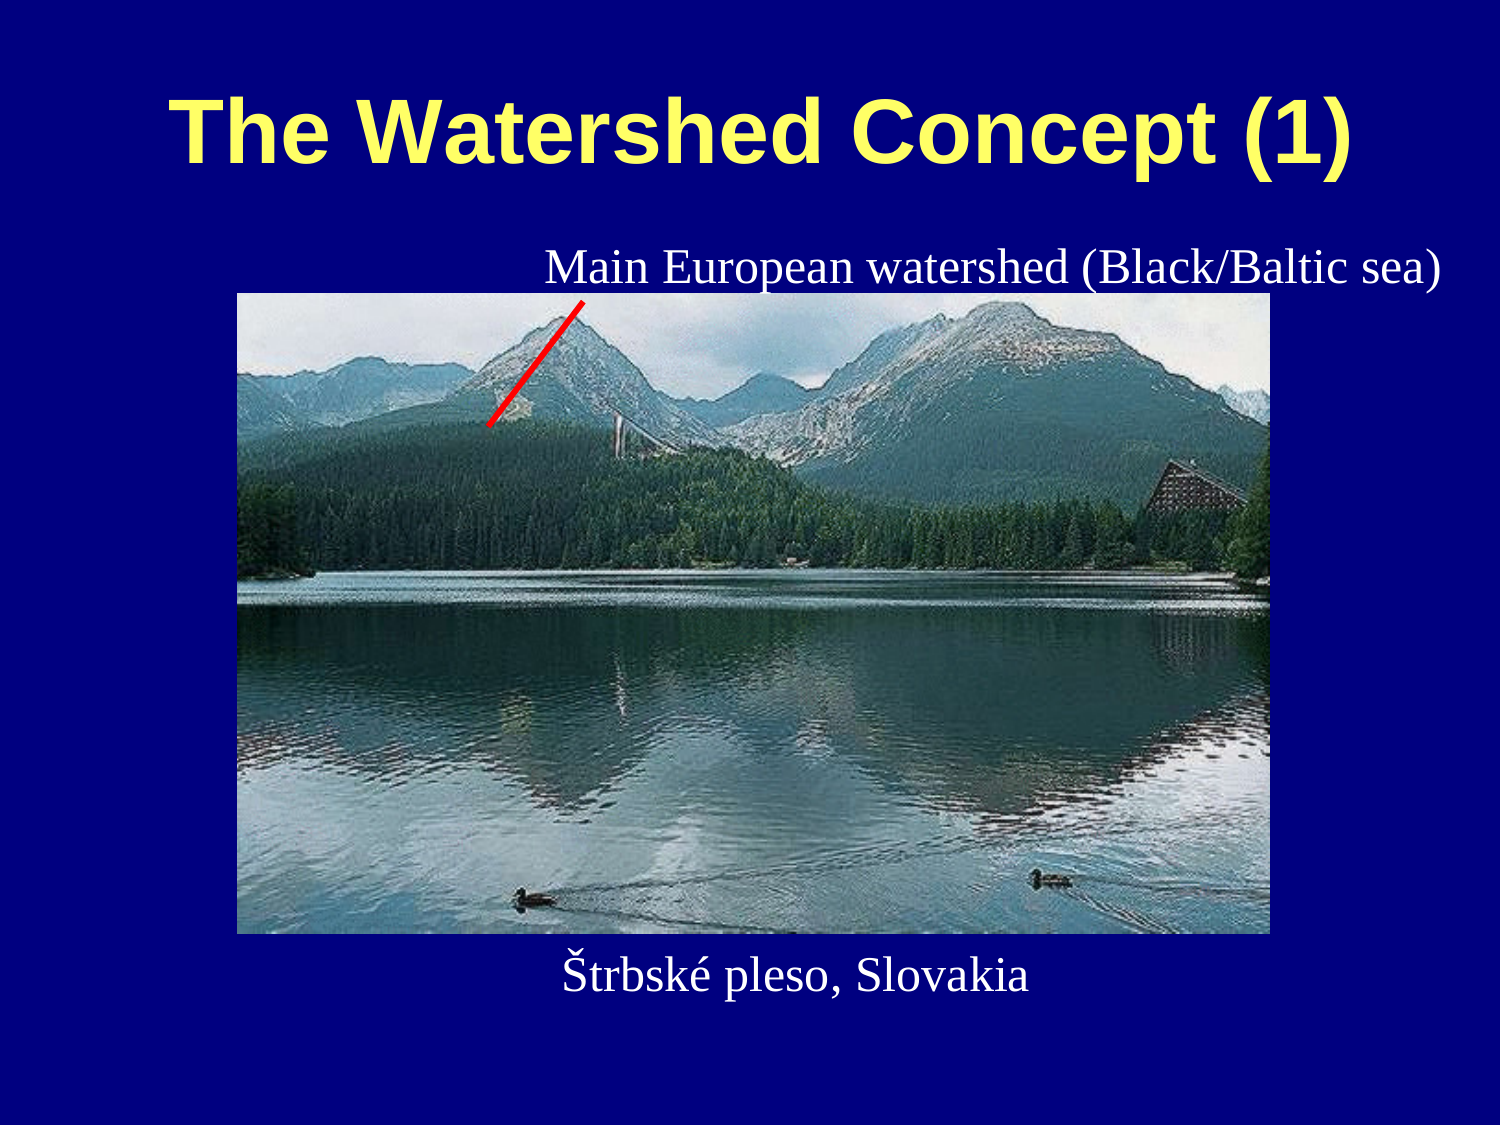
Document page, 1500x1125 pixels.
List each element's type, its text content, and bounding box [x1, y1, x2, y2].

picture [237, 293, 1270, 934]
title The Watershed Concept (1) [106, 34, 1418, 222]
text_box Štrbské pleso, Slovakia [561, 942, 1031, 999]
text_box Main European watershed (Black/Baltic sea) [544, 234, 1443, 290]
